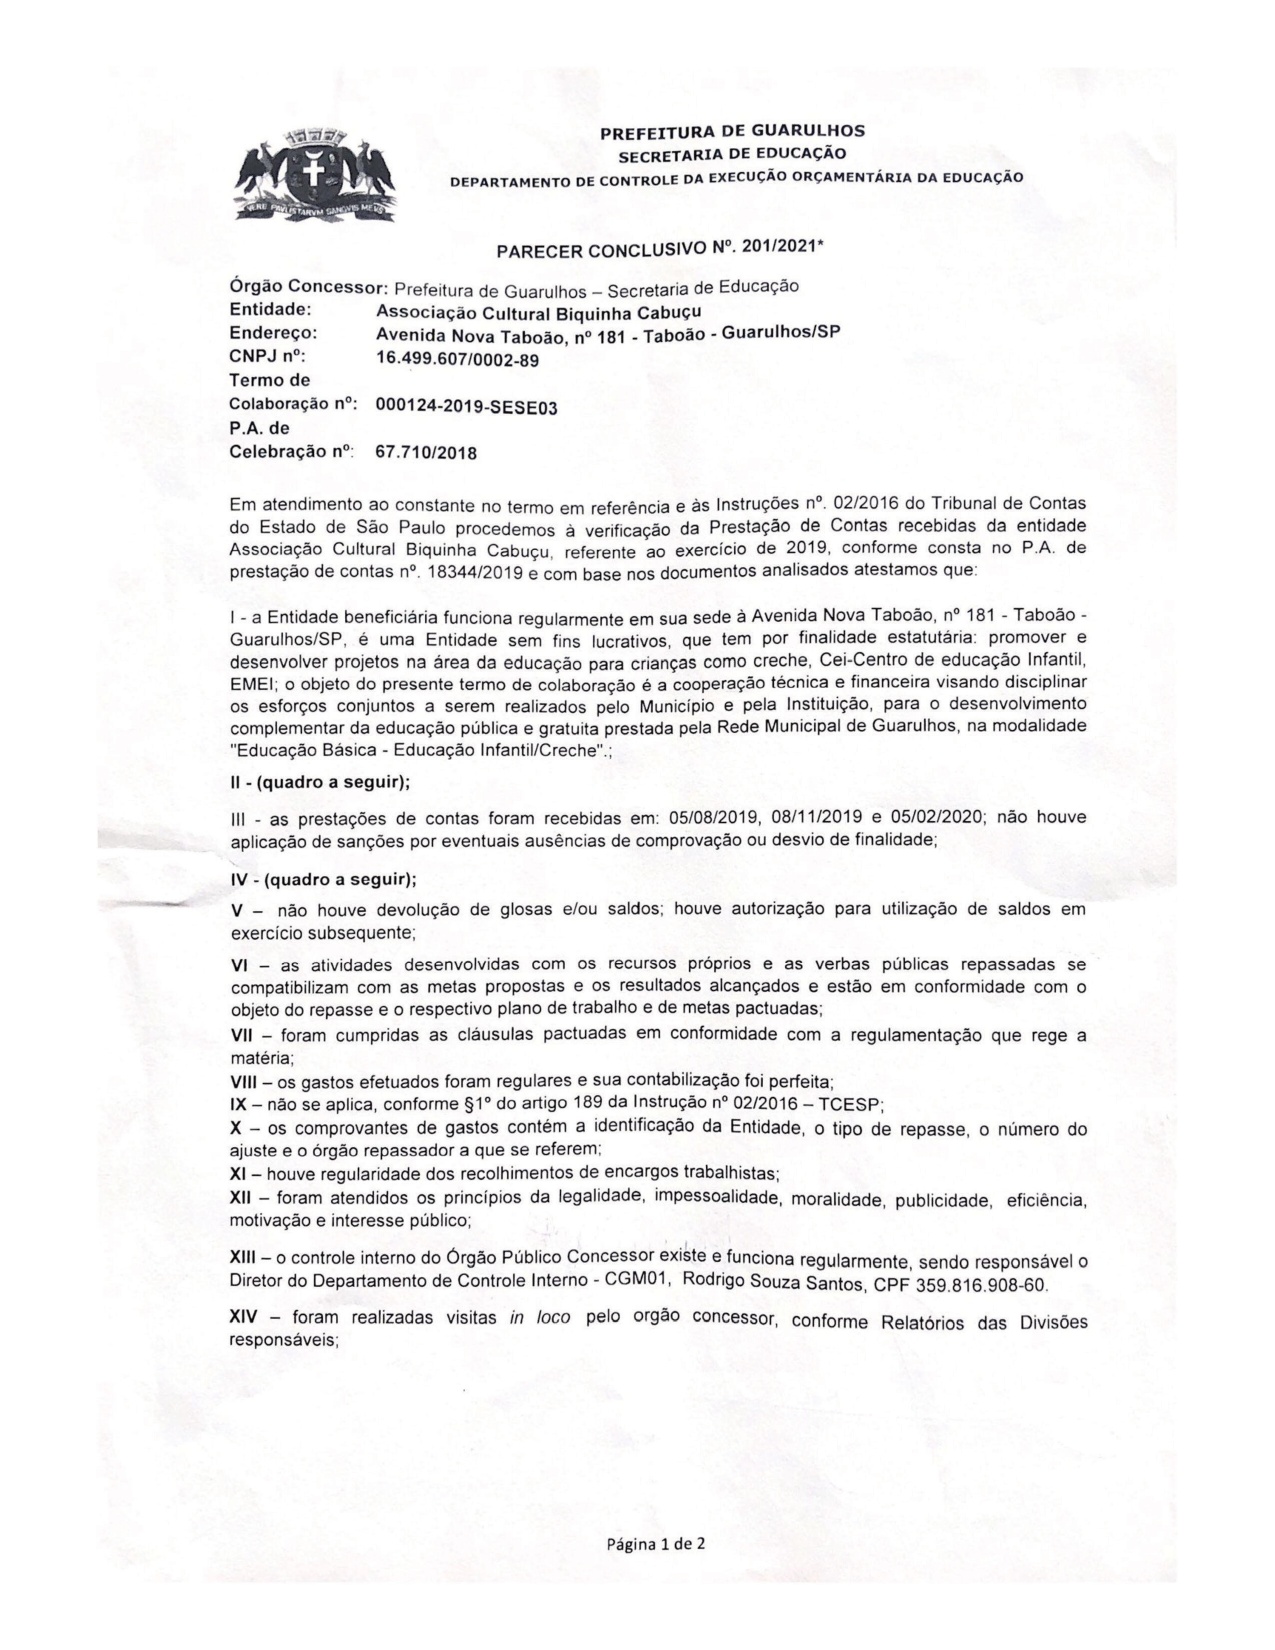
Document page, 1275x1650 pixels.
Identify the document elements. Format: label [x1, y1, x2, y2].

text_box [0, 0, 1275, 1650]
